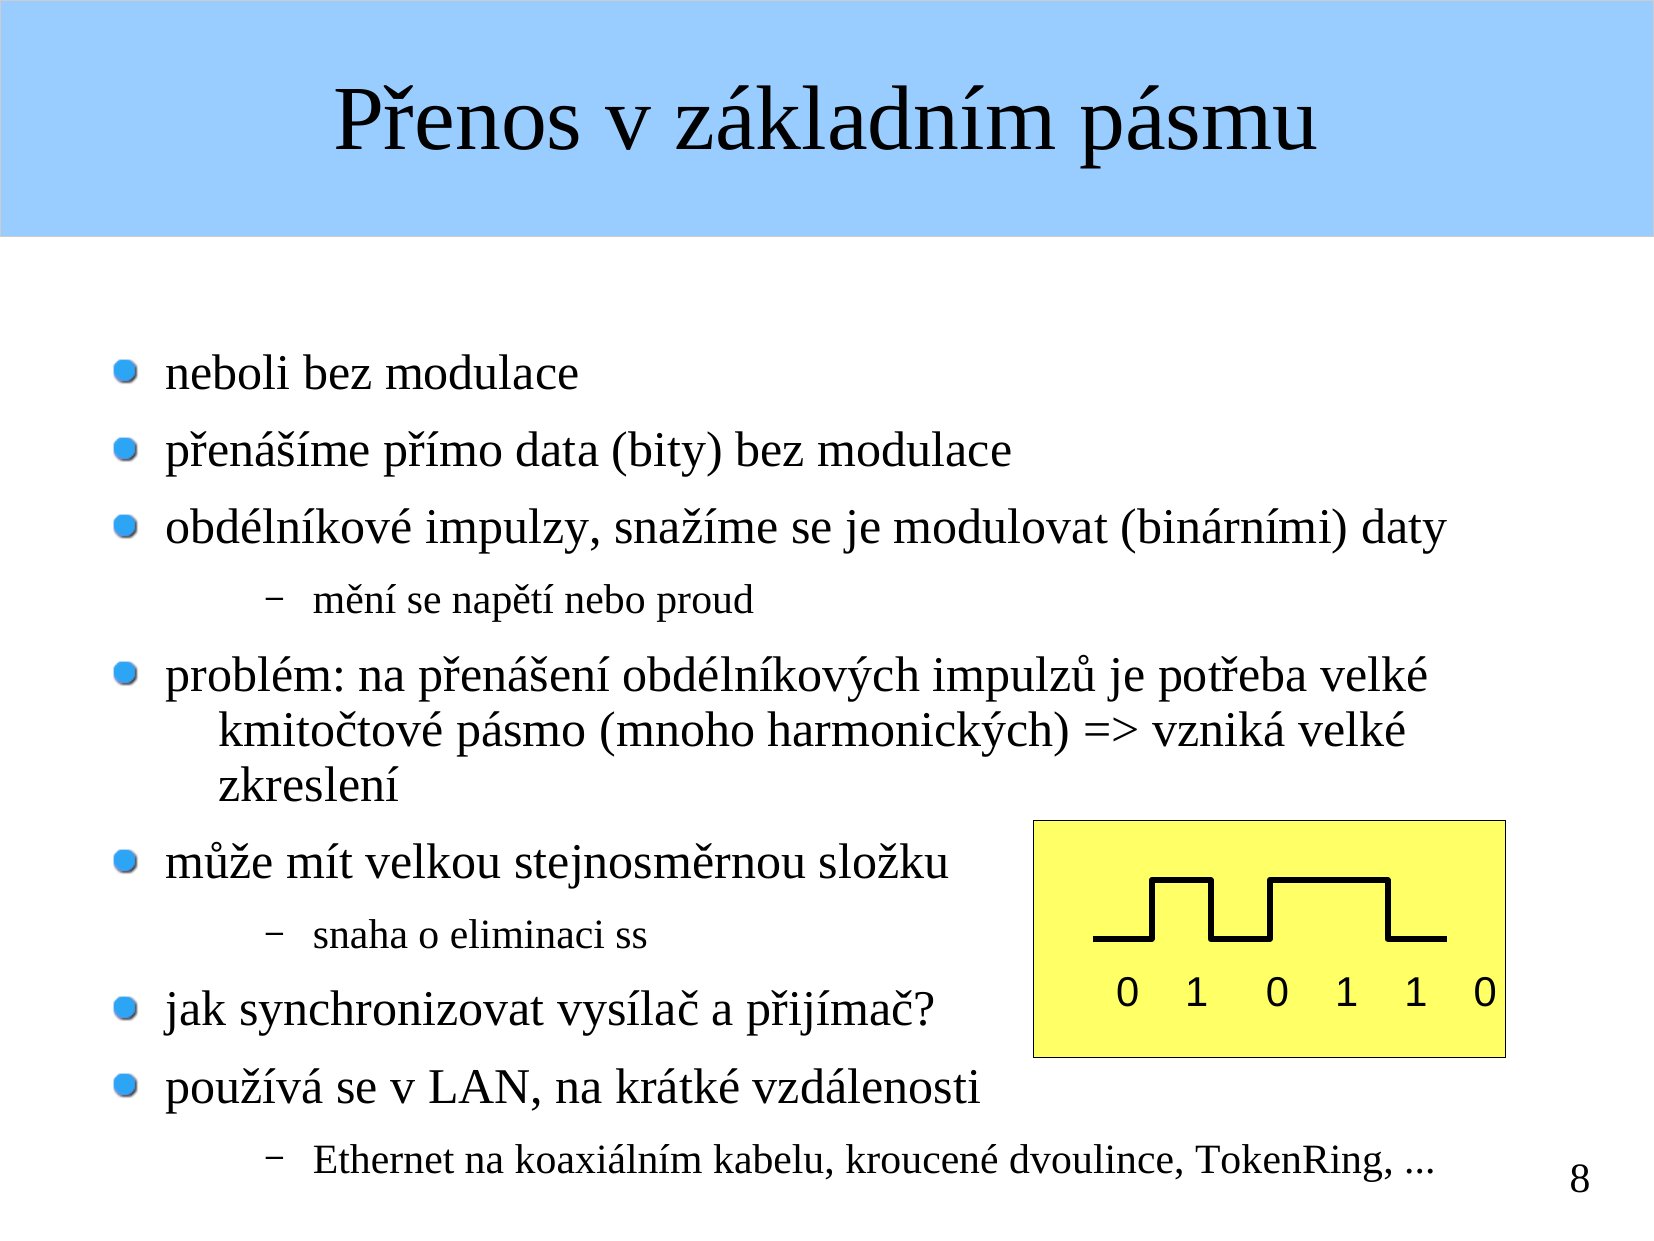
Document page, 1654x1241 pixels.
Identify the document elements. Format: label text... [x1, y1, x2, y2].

title Přenos v základním pásmu [0, 0, 1654, 237]
text_box 0 1 0 1 1 0 [1116, 968, 1430, 1040]
list neboli bez modulace přenášíme přímo data (bity) bez modulace obdélníkové impulzy, snažíme se je modulovat (binárními) daty mění se napětí nebo proud problém: na přenášení obdélníkových impulzů je potřeba velké kmitočtové pásmo (mnoho harmonických) => vzniká velké zkreslení může mít velkou stejnosměrnou složku snaha o eliminaci ss jak synchronizovat vysílač a přijímač? používá se v LAN, na krátké vzdálenosti Ethernet na koaxiálním kabelu, kroucené dvoulince, TokenRing, ... [76, 344, 1583, 1182]
